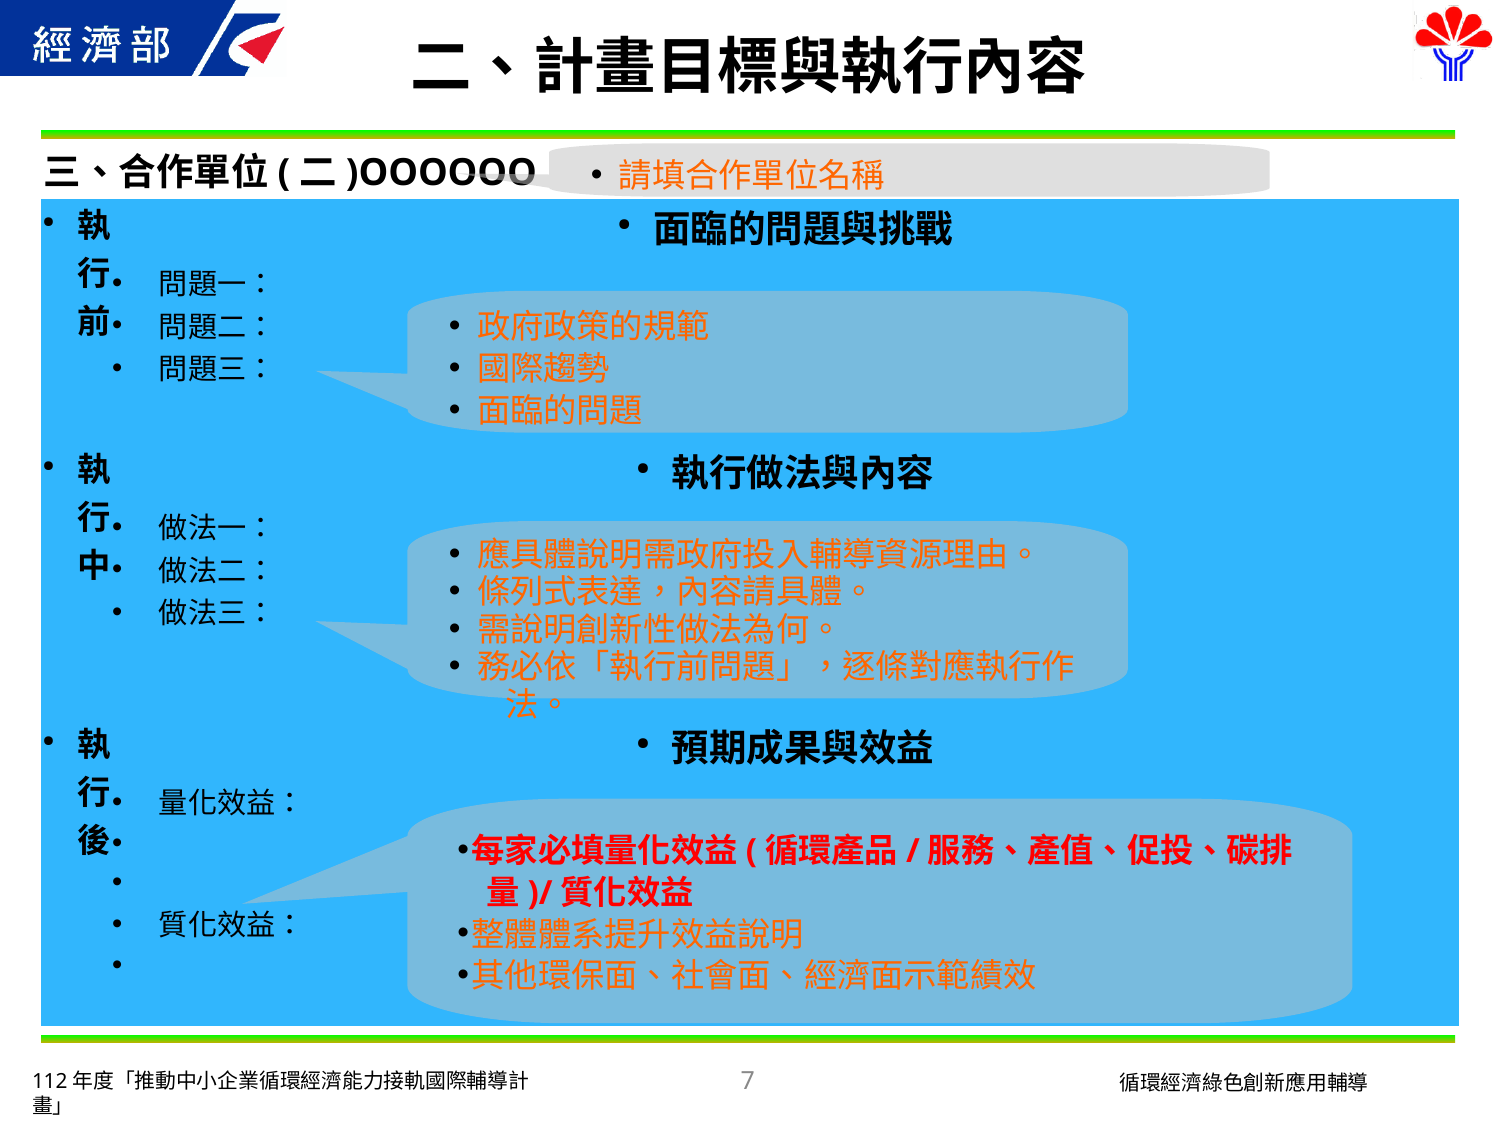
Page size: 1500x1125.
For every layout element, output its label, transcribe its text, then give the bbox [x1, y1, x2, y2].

table_cell 問題一： 問題二： 問題三： [112, 261, 1459, 443]
table_cell 執行做法與內容 [112, 443, 1459, 505]
table_cell 執行中 [41, 443, 112, 718]
title 二、計畫目標與執行內容 [0, 19, 1497, 109]
table_cell 做法一： 做法二： 做法三： [112, 505, 1459, 718]
text_box 7 [572, 1051, 923, 1112]
table_cell 預期成果與效益 [112, 718, 1459, 780]
table_header 執行前 [41, 200, 112, 443]
table_cell 執行後 [41, 718, 112, 1026]
text_box 請填合作單位名稱 [457, 143, 1270, 197]
table_header 面臨的問題與挑戰 [112, 199, 1459, 261]
text_box 每家必填量化效益(循環產品/服務、產值、促投、碳排量)/質化效益 整體體系提升效益說明 其他環保面、社會面、經濟面示範績效 [242, 798, 1353, 1024]
table_cell 量化效益： 質化效益： [112, 780, 1459, 1026]
text_box 三、合作單位(二)OOOOOO [29, 139, 552, 200]
text_box 政府政策的規範 國際趨勢 面臨的問題 [315, 290, 1128, 433]
text_box 應具體說明需政府投入輔導資源理由。 條列式表達，內容請具體。 需說明創新性做法為何。 務必依「執行前問題」，逐條對應執行作法。 [315, 521, 1128, 699]
